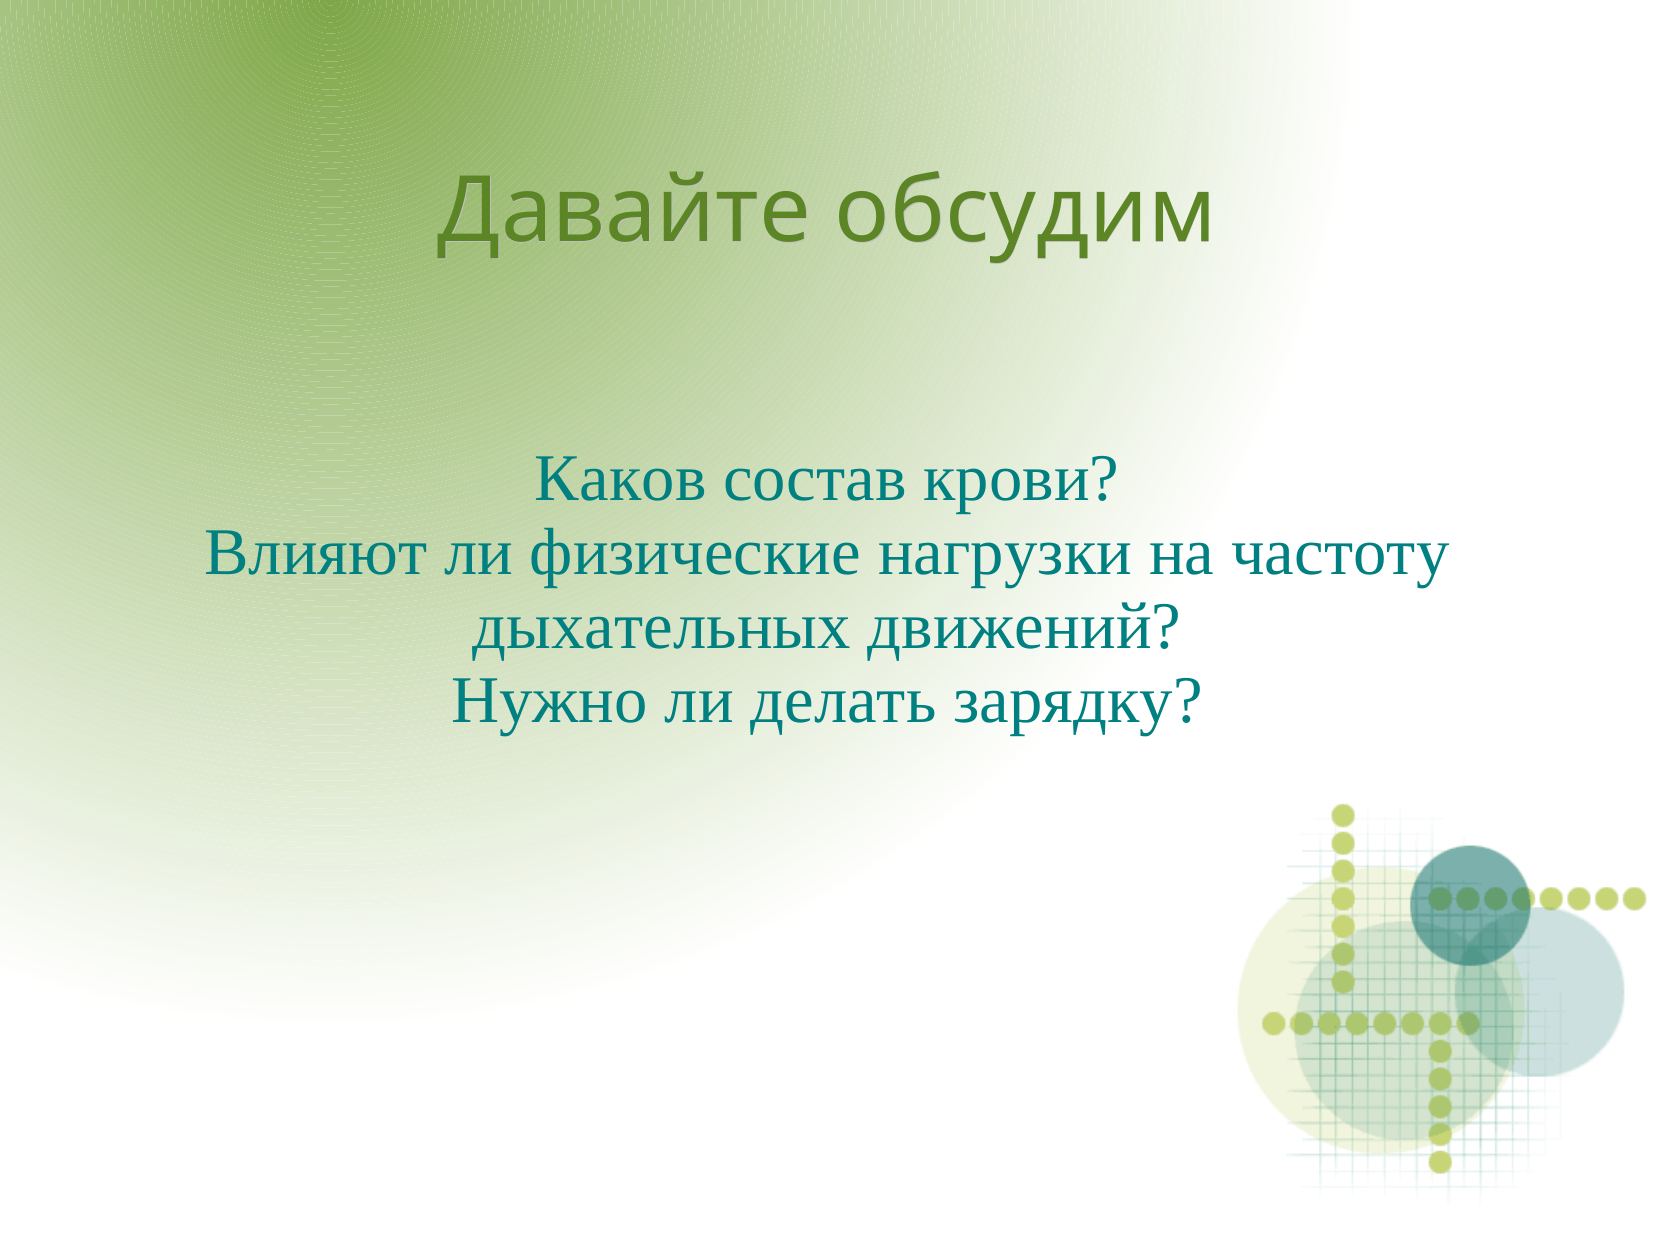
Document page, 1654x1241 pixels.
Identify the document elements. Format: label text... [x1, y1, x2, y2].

subtitle Каков состав крови? Влияют ли физические нагрузки на частоту дыхательных движений? Нужно ли делать зарядку? [121, 59, 1534, 1119]
picture [1224, 792, 1654, 1211]
